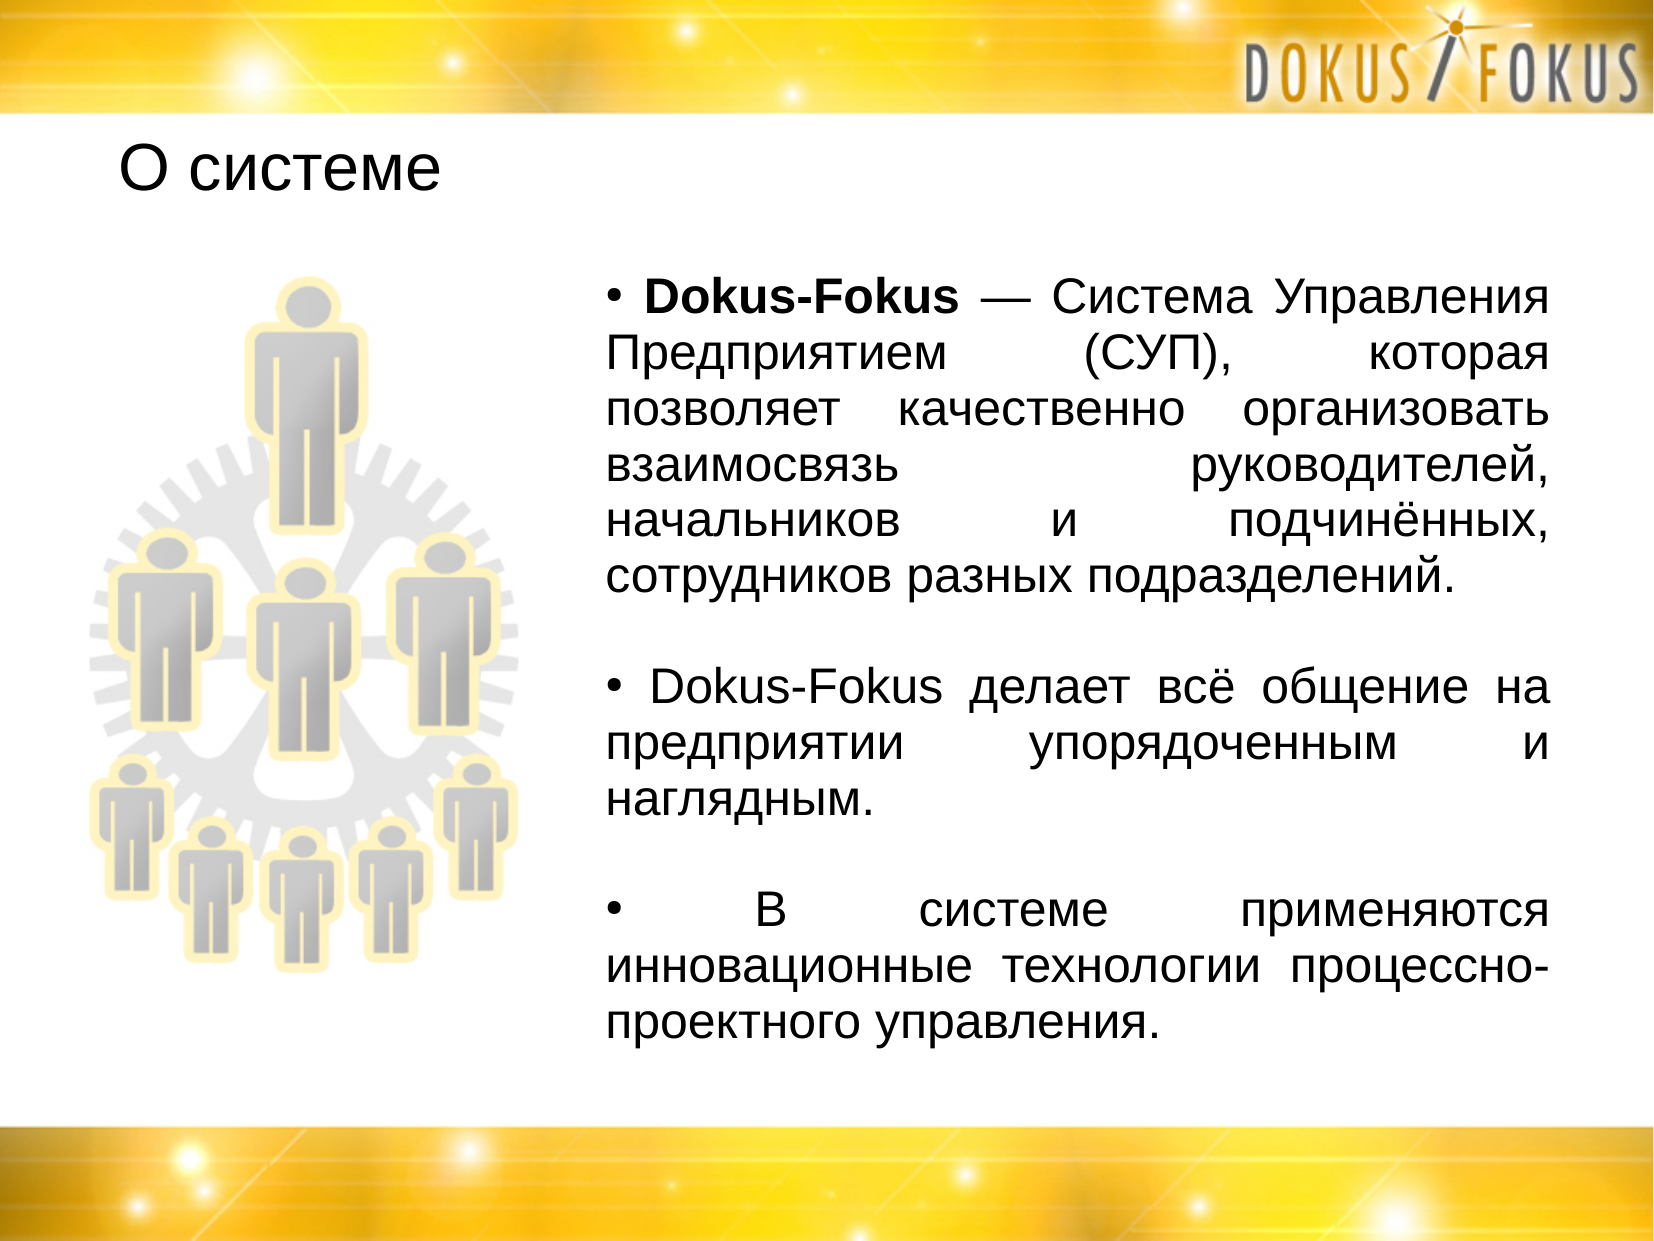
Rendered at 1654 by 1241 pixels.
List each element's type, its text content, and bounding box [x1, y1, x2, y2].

title О системе [59, 118, 502, 217]
picture [0, 0, 1654, 1241]
text_box Dokus-Fokus — Система Управления Предприятием (СУП), которая позволяет качественно организовать взаимосвязь руководителей, начальников и подчинённых, сотрудников разных подразделений. Dokus-Fokus делает всё общение на предприятии упорядоченным и наглядным. В системе применяются инновационные технологии процессно-проектного управления. [590, 261, 1565, 1058]
